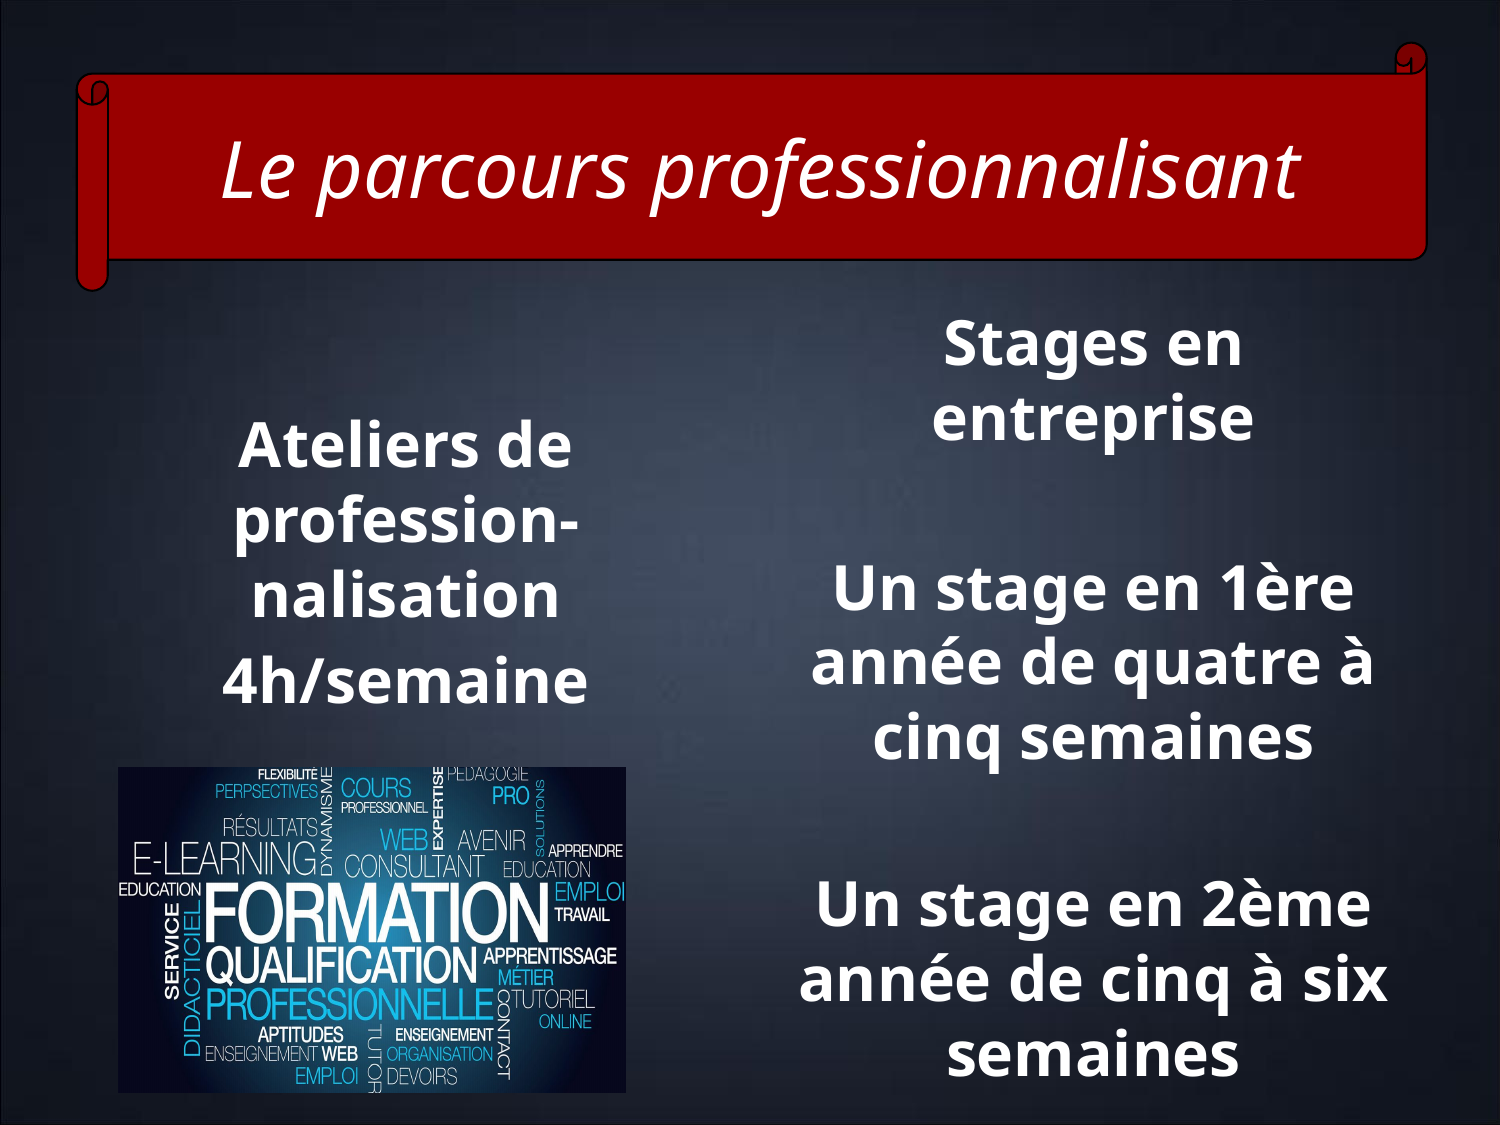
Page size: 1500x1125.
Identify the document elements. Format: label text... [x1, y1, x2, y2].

list Stages en entreprise Un stage en 1ère année de quatre à cinq semaines Un stage en 2ème année de cinq à six semaines [762, 295, 1425, 1093]
picture [0, 0, 1500, 1125]
list Ateliers de profession- nalisation 4h/semaine [75, 397, 738, 1005]
text_box Le parcours professionnalisant [76, 60, 1427, 291]
